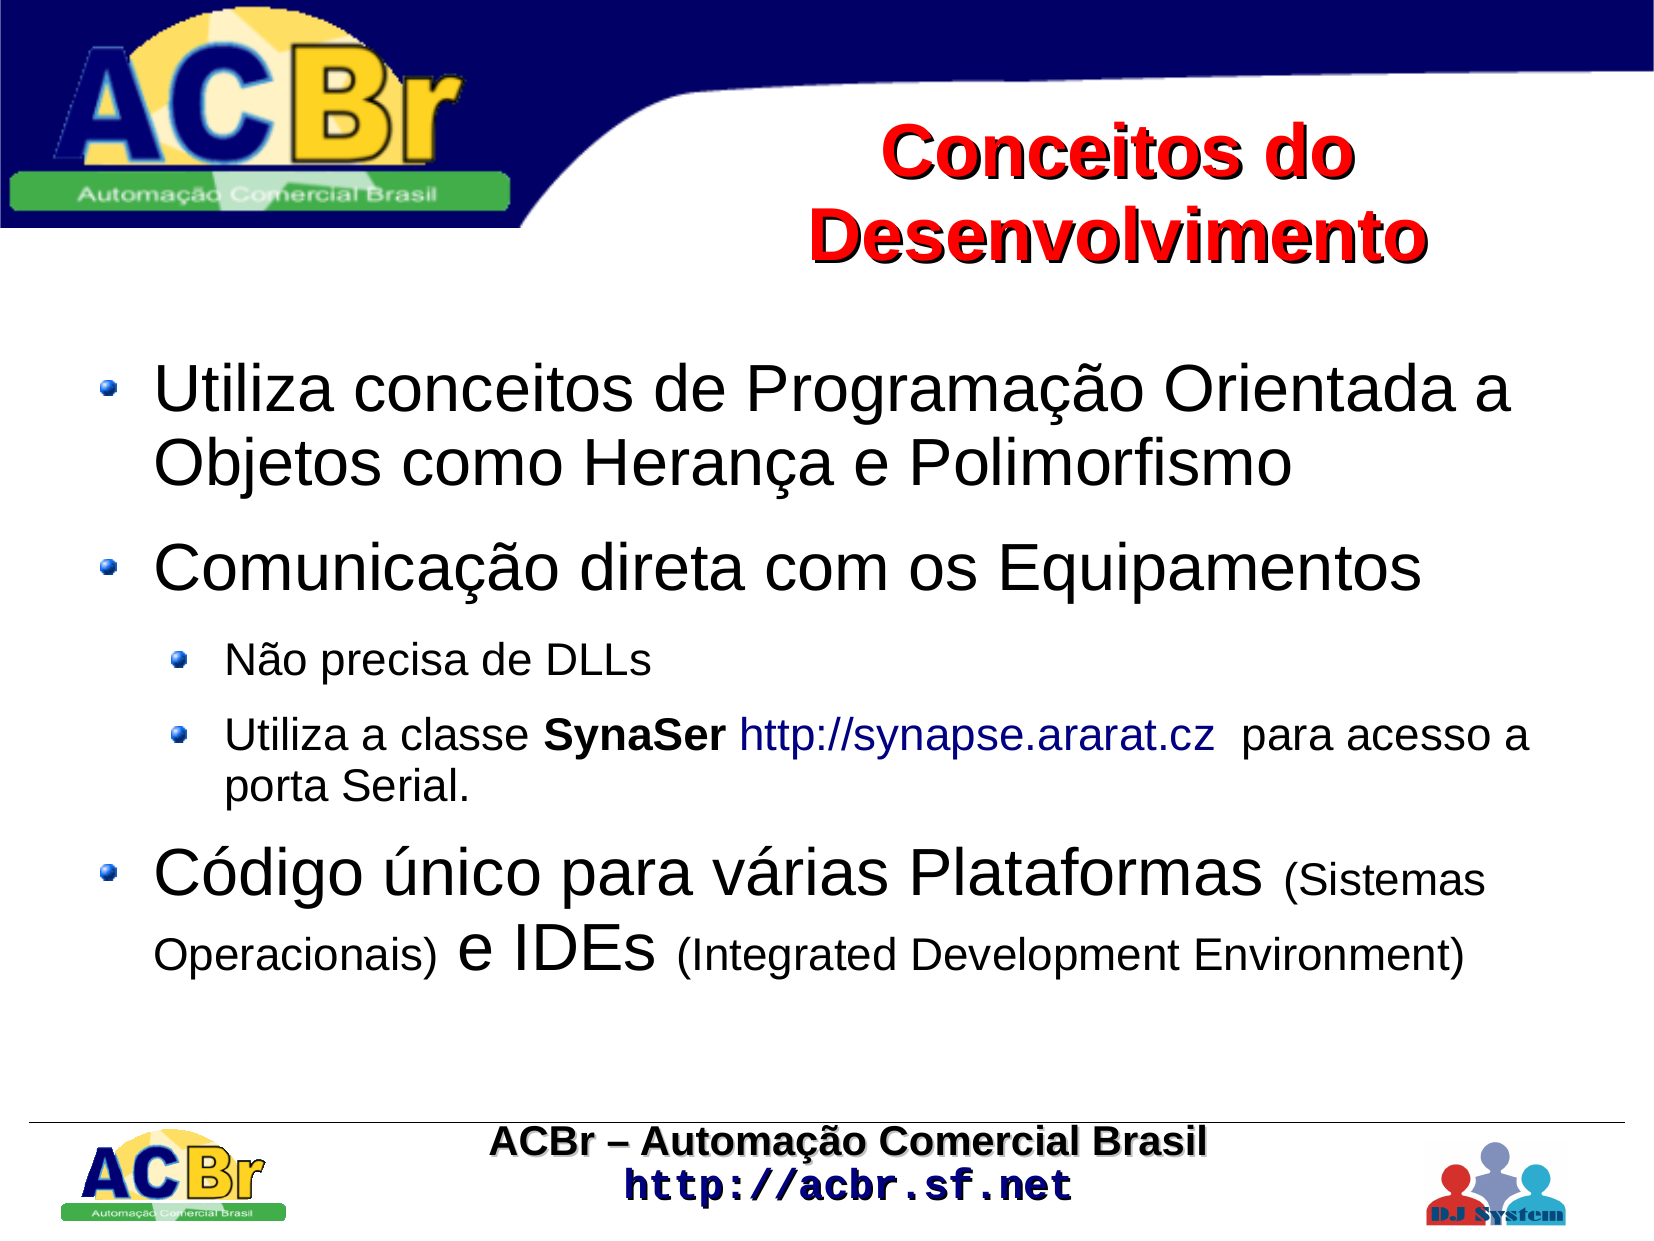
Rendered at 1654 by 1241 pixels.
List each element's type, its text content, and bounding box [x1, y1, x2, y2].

picture [0, 0, 1654, 228]
picture [59, 1127, 287, 1224]
title Conceitos do Desenvolvimento [604, 108, 1631, 277]
picture [1425, 1142, 1569, 1227]
list Utiliza conceitos de Programação Orientada a Objetos como Herança e Polimorfismo Comunicação direta com os Equipamentos Não precisa de DLLs Utiliza a classe SynaSer http://synapse.ararat.cz para acesso a porta Serial. Código único para várias Plataformas (Sistemas Operacionais) e IDEs (Integrated Development Environment) [82, 350, 1571, 1109]
